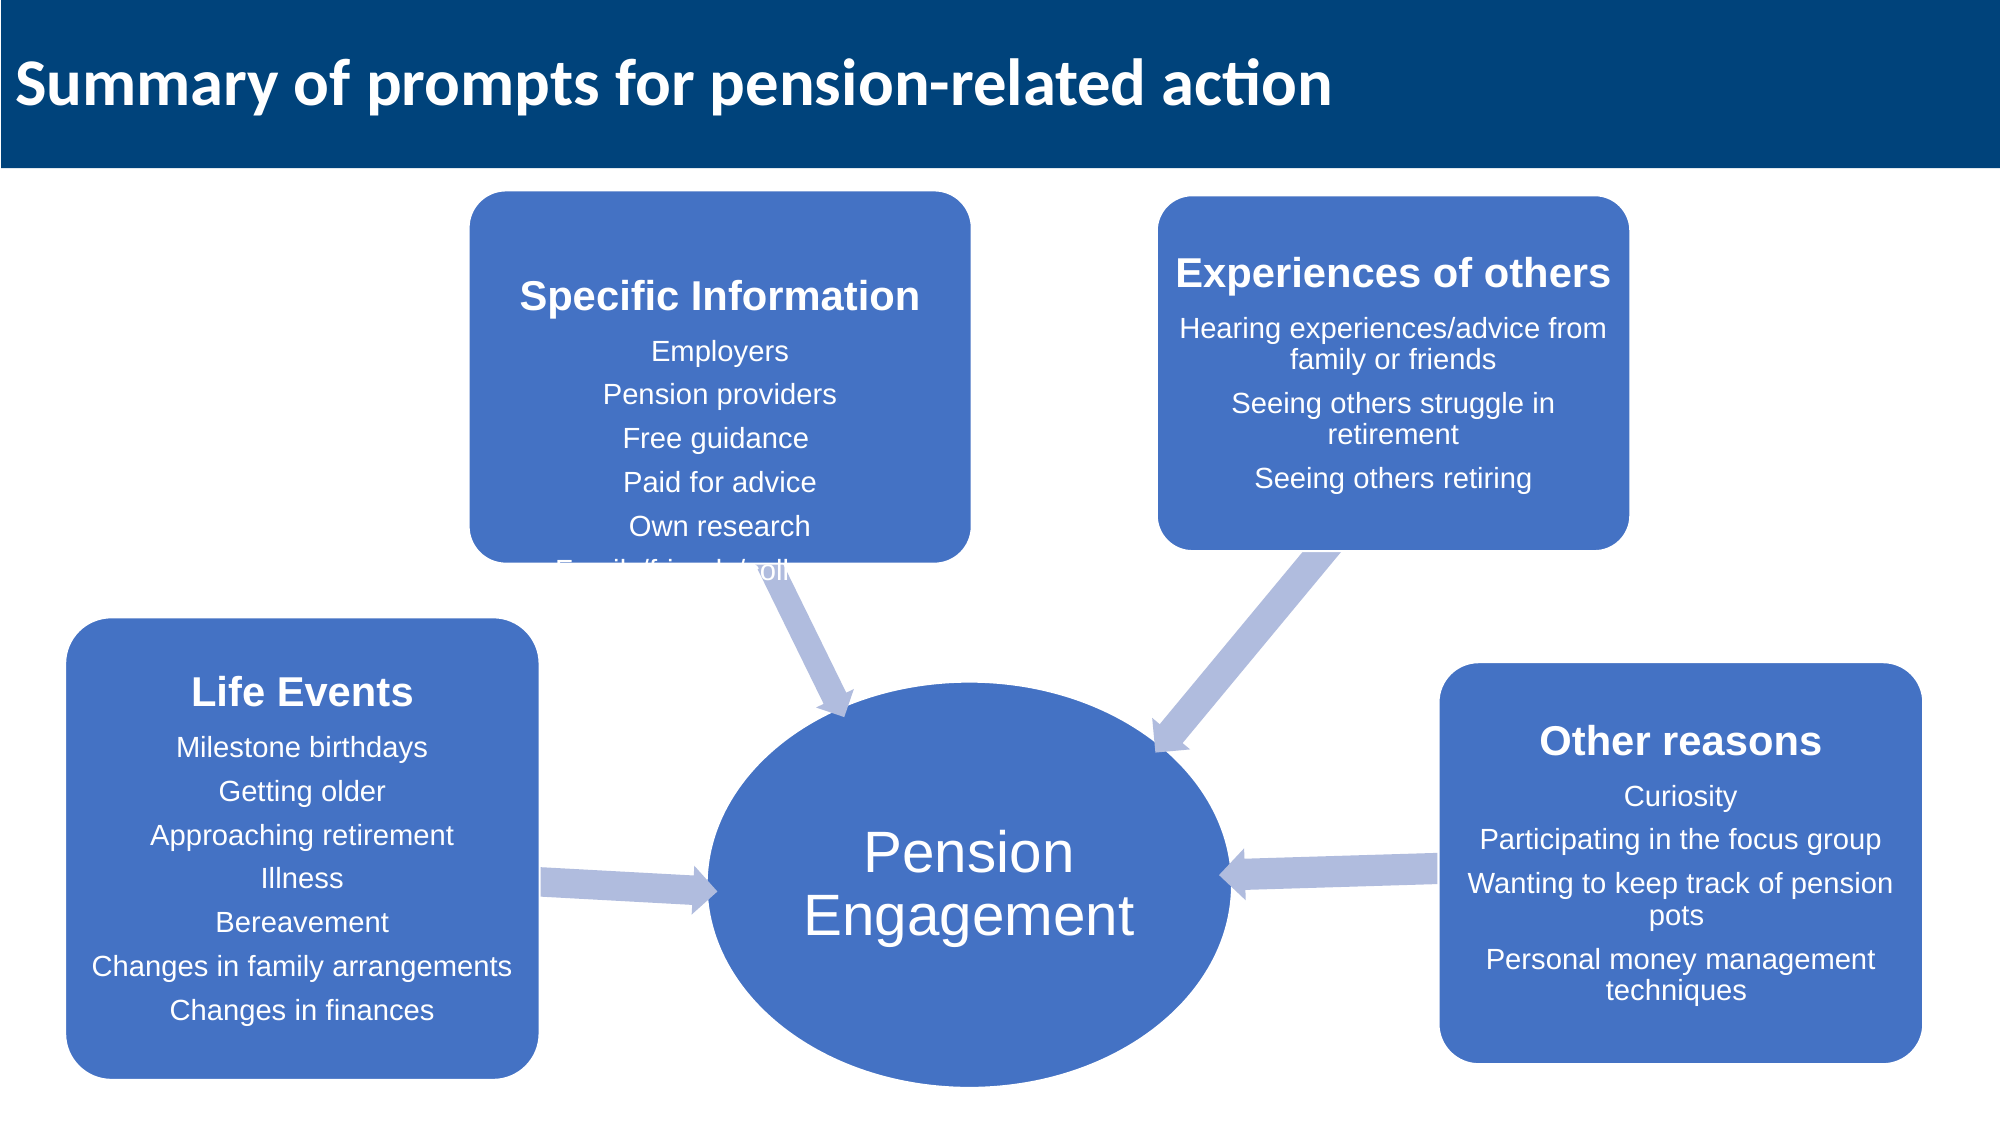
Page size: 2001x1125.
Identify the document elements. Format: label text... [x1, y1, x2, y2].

text_box Experiences of others Hearing experiences/advice from family or friends Seeing others struggle in retirement Seeing others retiring [1156, 195, 1631, 552]
title Summary of prompts for pension-related action [0, 0, 1726, 193]
text_box [761, 564, 854, 718]
text_box [755, 564, 765, 577]
text_box Other reasons Curiosity Participating in the focus group Wanting to keep track of pension pots Personal money management techniques [1438, 662, 1924, 1065]
text_box Life Events Milestone birthdays Getting older Approaching retirement Illness Bereavement Changes in family arrangements Changes in finances [65, 617, 540, 1080]
text_box Specific Information Employers Pension providers Free guidance Paid for advice Own research Family/friends/colleagues [468, 193, 972, 564]
text_box [1152, 552, 1342, 753]
text_box [1726, 0, 2000, 169]
text_box [1219, 848, 1438, 901]
text_box Pension Engagement [706, 681, 1232, 1088]
text_box [763, 566, 771, 578]
text_box [540, 865, 718, 915]
